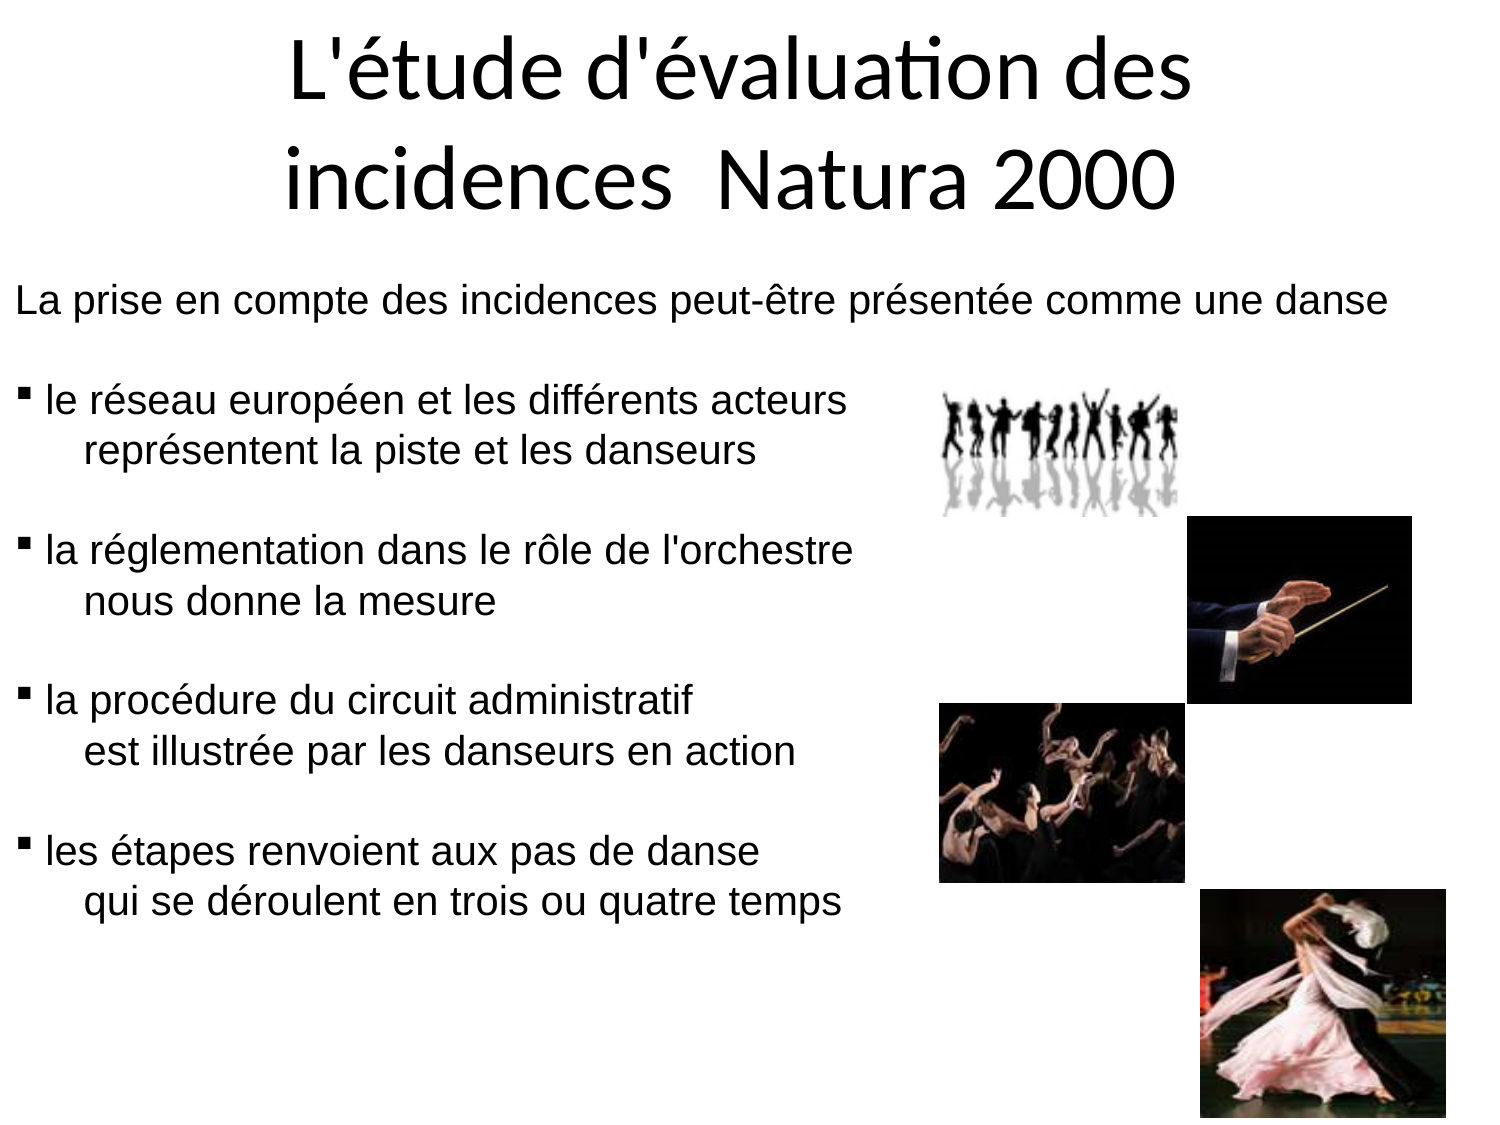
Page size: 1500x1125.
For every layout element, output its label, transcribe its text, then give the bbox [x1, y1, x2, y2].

picture [939, 323, 1412, 704]
picture [939, 703, 1185, 883]
picture [1200, 889, 1446, 1118]
text_box La prise en compte des incidences peut-être présentée comme une danse le réseau européen et les différents acteurs représentent la piste et les danseurs la réglementation dans le rôle de l'orchestre nous donne la mesure la procédure du circuit administratif est illustrée par les danseurs en action les étapes renvoient aux pas de danse qui se déroulent en trois ou quatre temps [0, 265, 1447, 1075]
text_box L'étude d'évaluation des incidences Natura 2000 [67, 0, 1416, 346]
